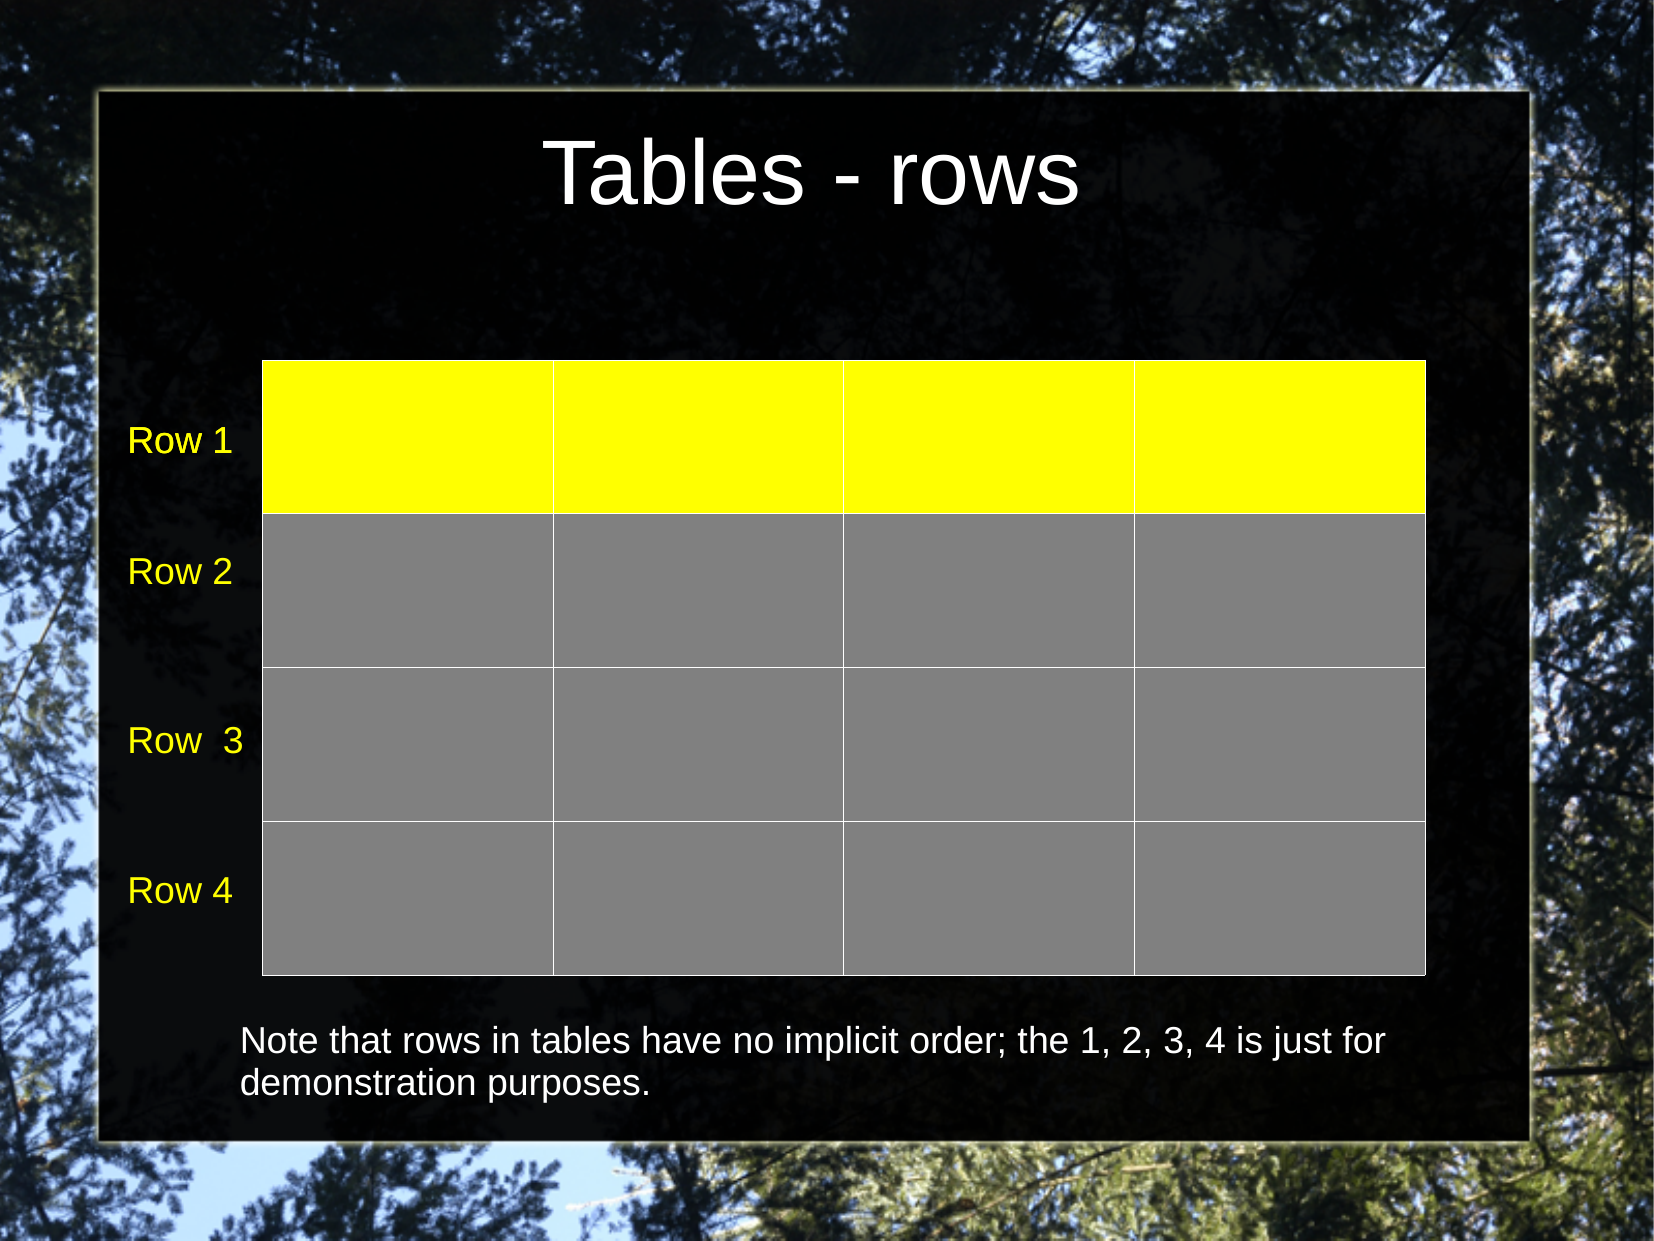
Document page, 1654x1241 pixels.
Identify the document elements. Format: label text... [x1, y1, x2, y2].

table_cell [844, 668, 1134, 821]
text_box Row 4 [112, 862, 263, 920]
table_cell [554, 822, 843, 975]
table_cell [263, 822, 553, 975]
title Tables - rows [88, 95, 1536, 250]
table_cell [554, 668, 843, 821]
table_cell [263, 668, 553, 821]
table_header [263, 361, 553, 513]
text_box Note that rows in tables have no implicit order; the 1, 2, 3, 4 is just for demonstration purposes. [225, 1012, 1463, 1112]
text_box Row 3 [112, 712, 263, 770]
table_cell [1135, 822, 1425, 975]
table_header [844, 361, 1134, 513]
table_header [554, 361, 843, 513]
text_box Row 1 [112, 412, 263, 470]
table_cell [1135, 668, 1425, 821]
table_cell [844, 822, 1134, 975]
table_cell [844, 514, 1134, 667]
table_cell [554, 514, 843, 667]
picture [0, 0, 1654, 1241]
table_header [1135, 361, 1425, 513]
text_box Row 2 [112, 543, 263, 601]
table_cell [263, 514, 553, 667]
table_cell [1135, 514, 1425, 667]
